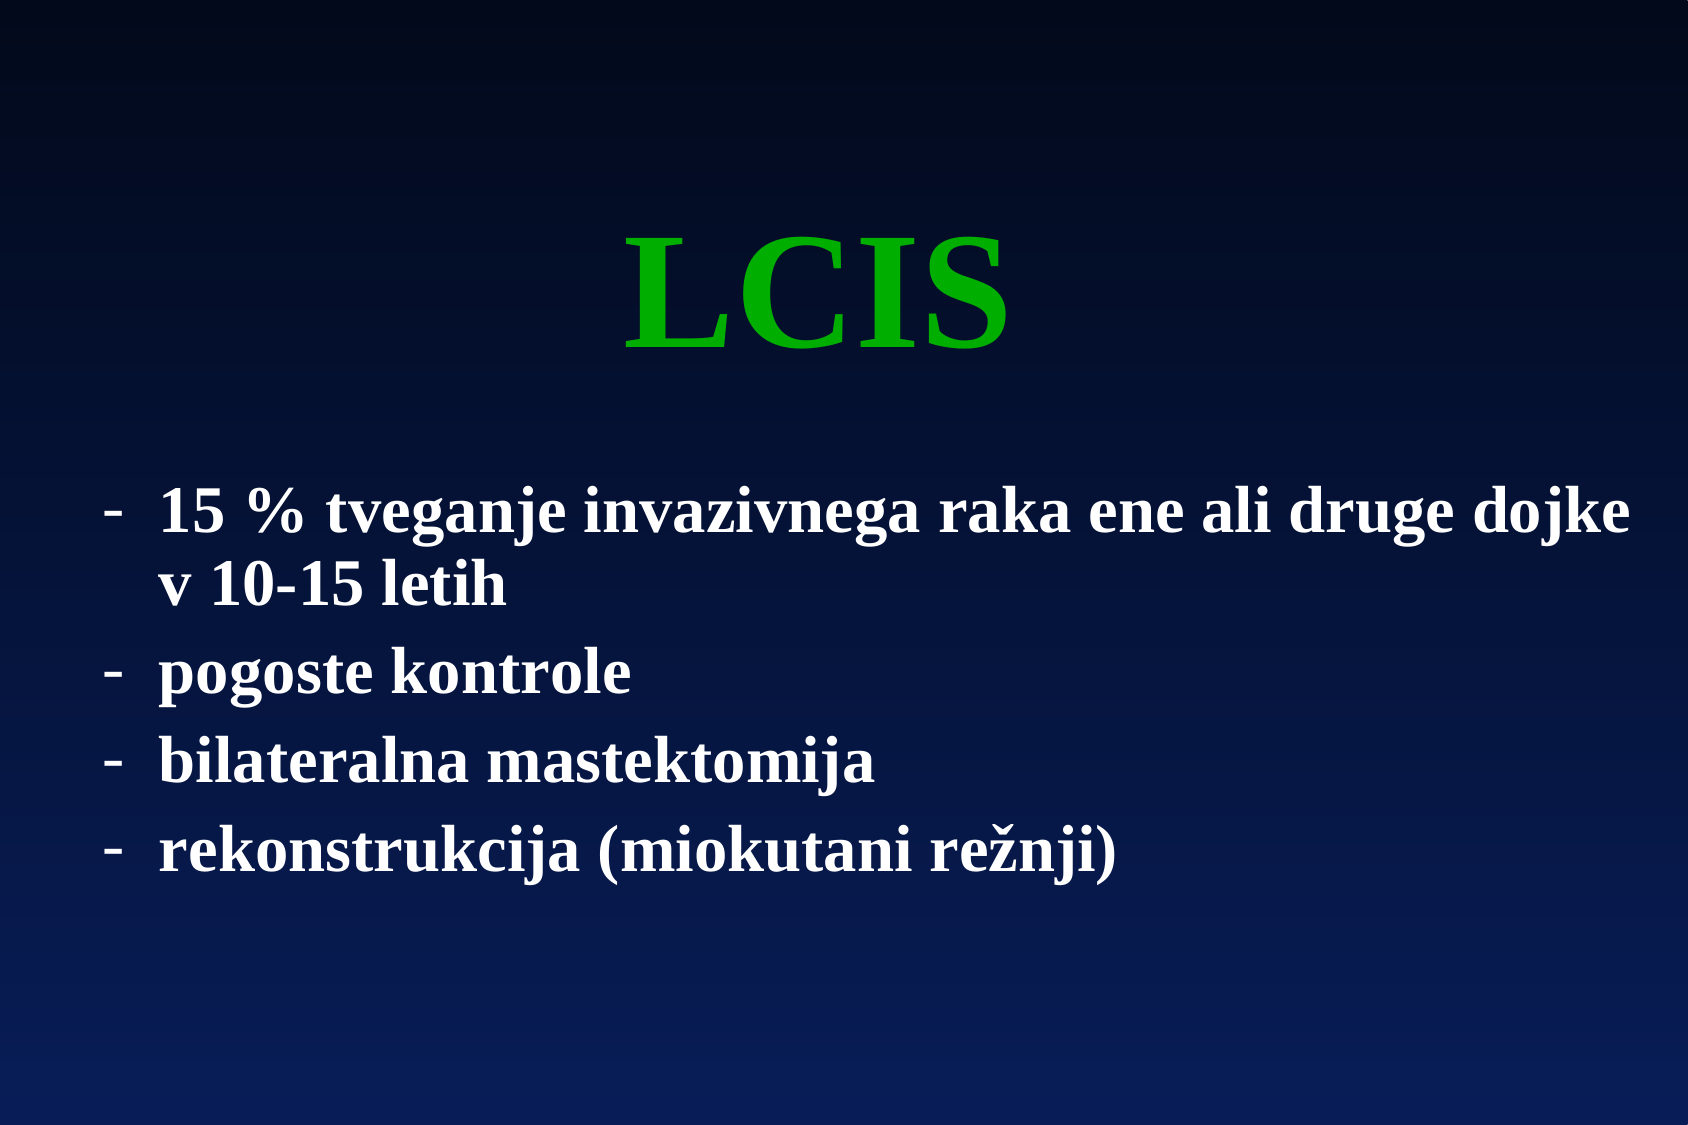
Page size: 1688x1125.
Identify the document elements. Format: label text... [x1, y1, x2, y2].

title LCIS [0, 124, 1663, 438]
list 15 % tveganje invazivnega raka ene ali druge dojke v 10-15 letih pogoste kontrole bilateralna mastektomija rekonstrukcija (miokutani režnji) [87, 467, 1651, 1006]
